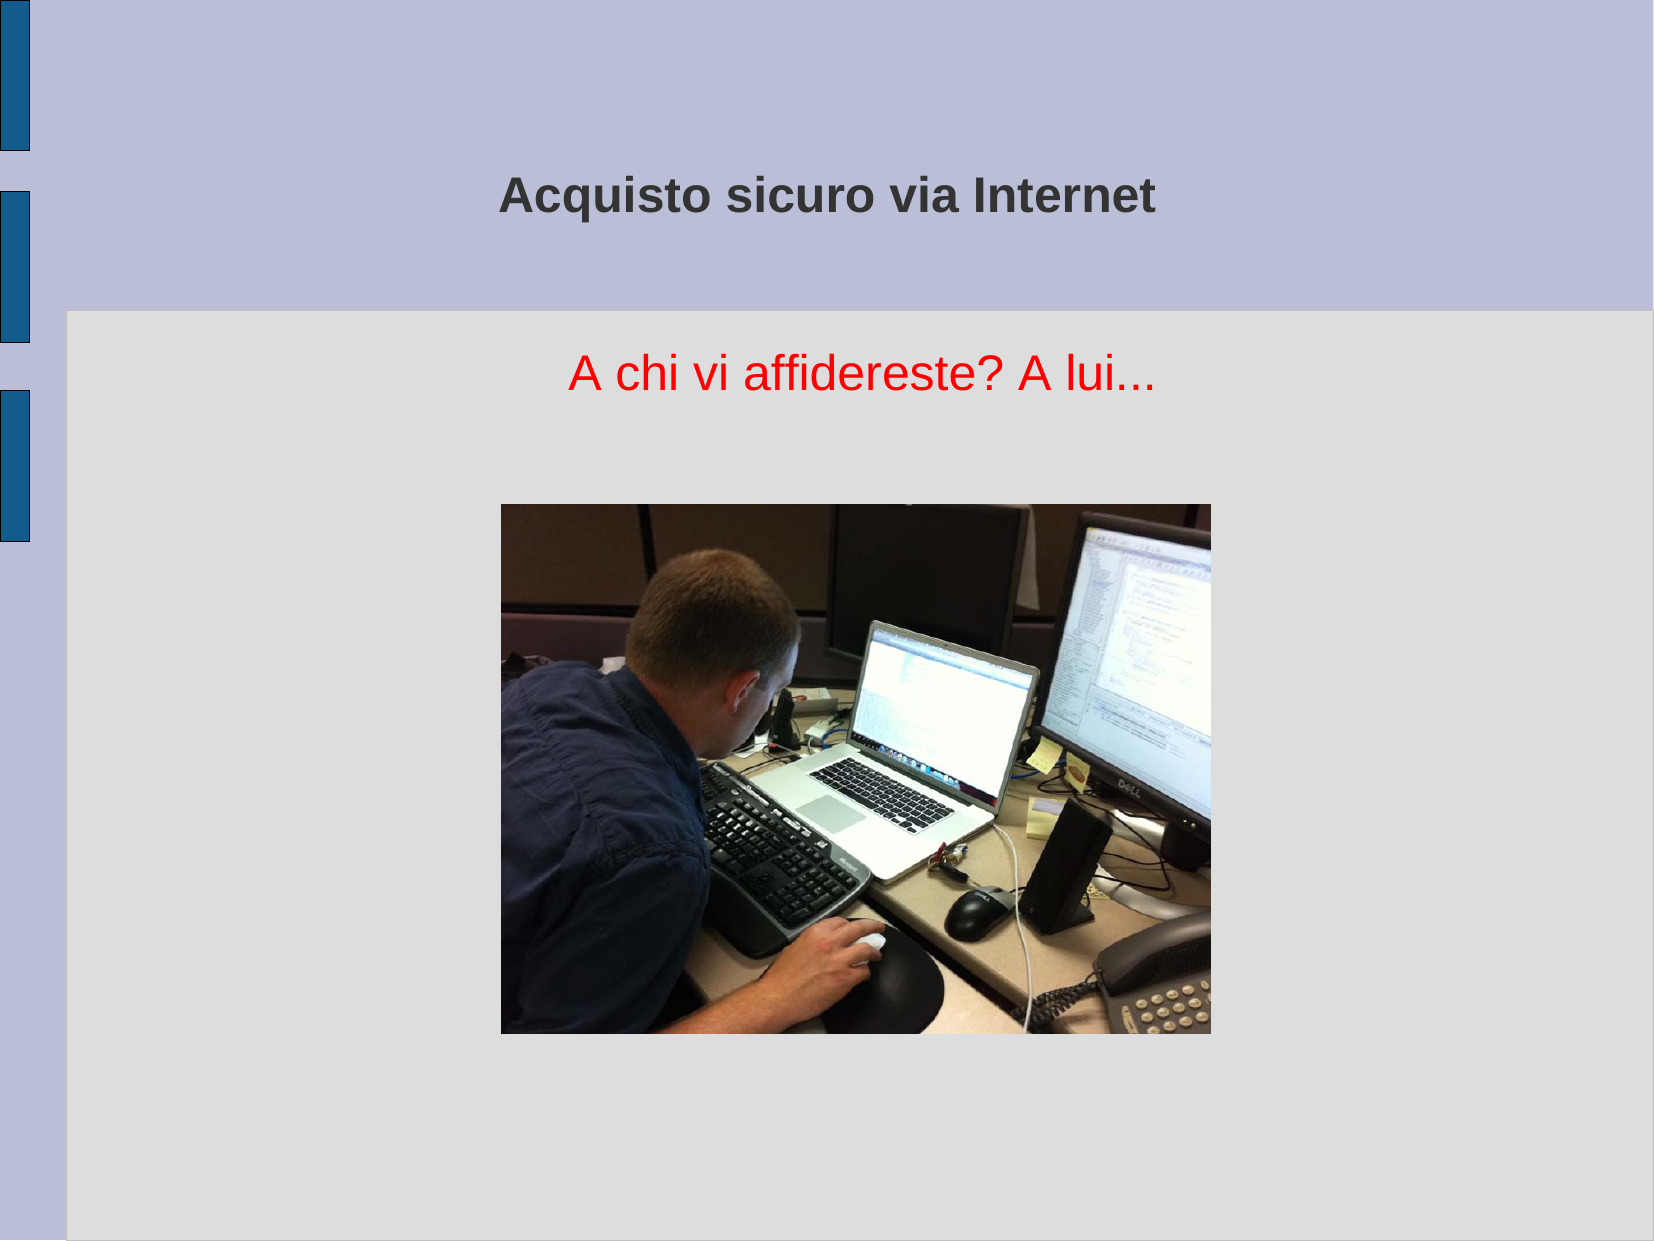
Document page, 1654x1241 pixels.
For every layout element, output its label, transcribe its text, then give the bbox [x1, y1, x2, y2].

list A chi vi affidereste? A lui... [121, 344, 1534, 1127]
picture [501, 504, 1211, 1034]
title Acquisto sicuro via Internet [121, 91, 1534, 299]
